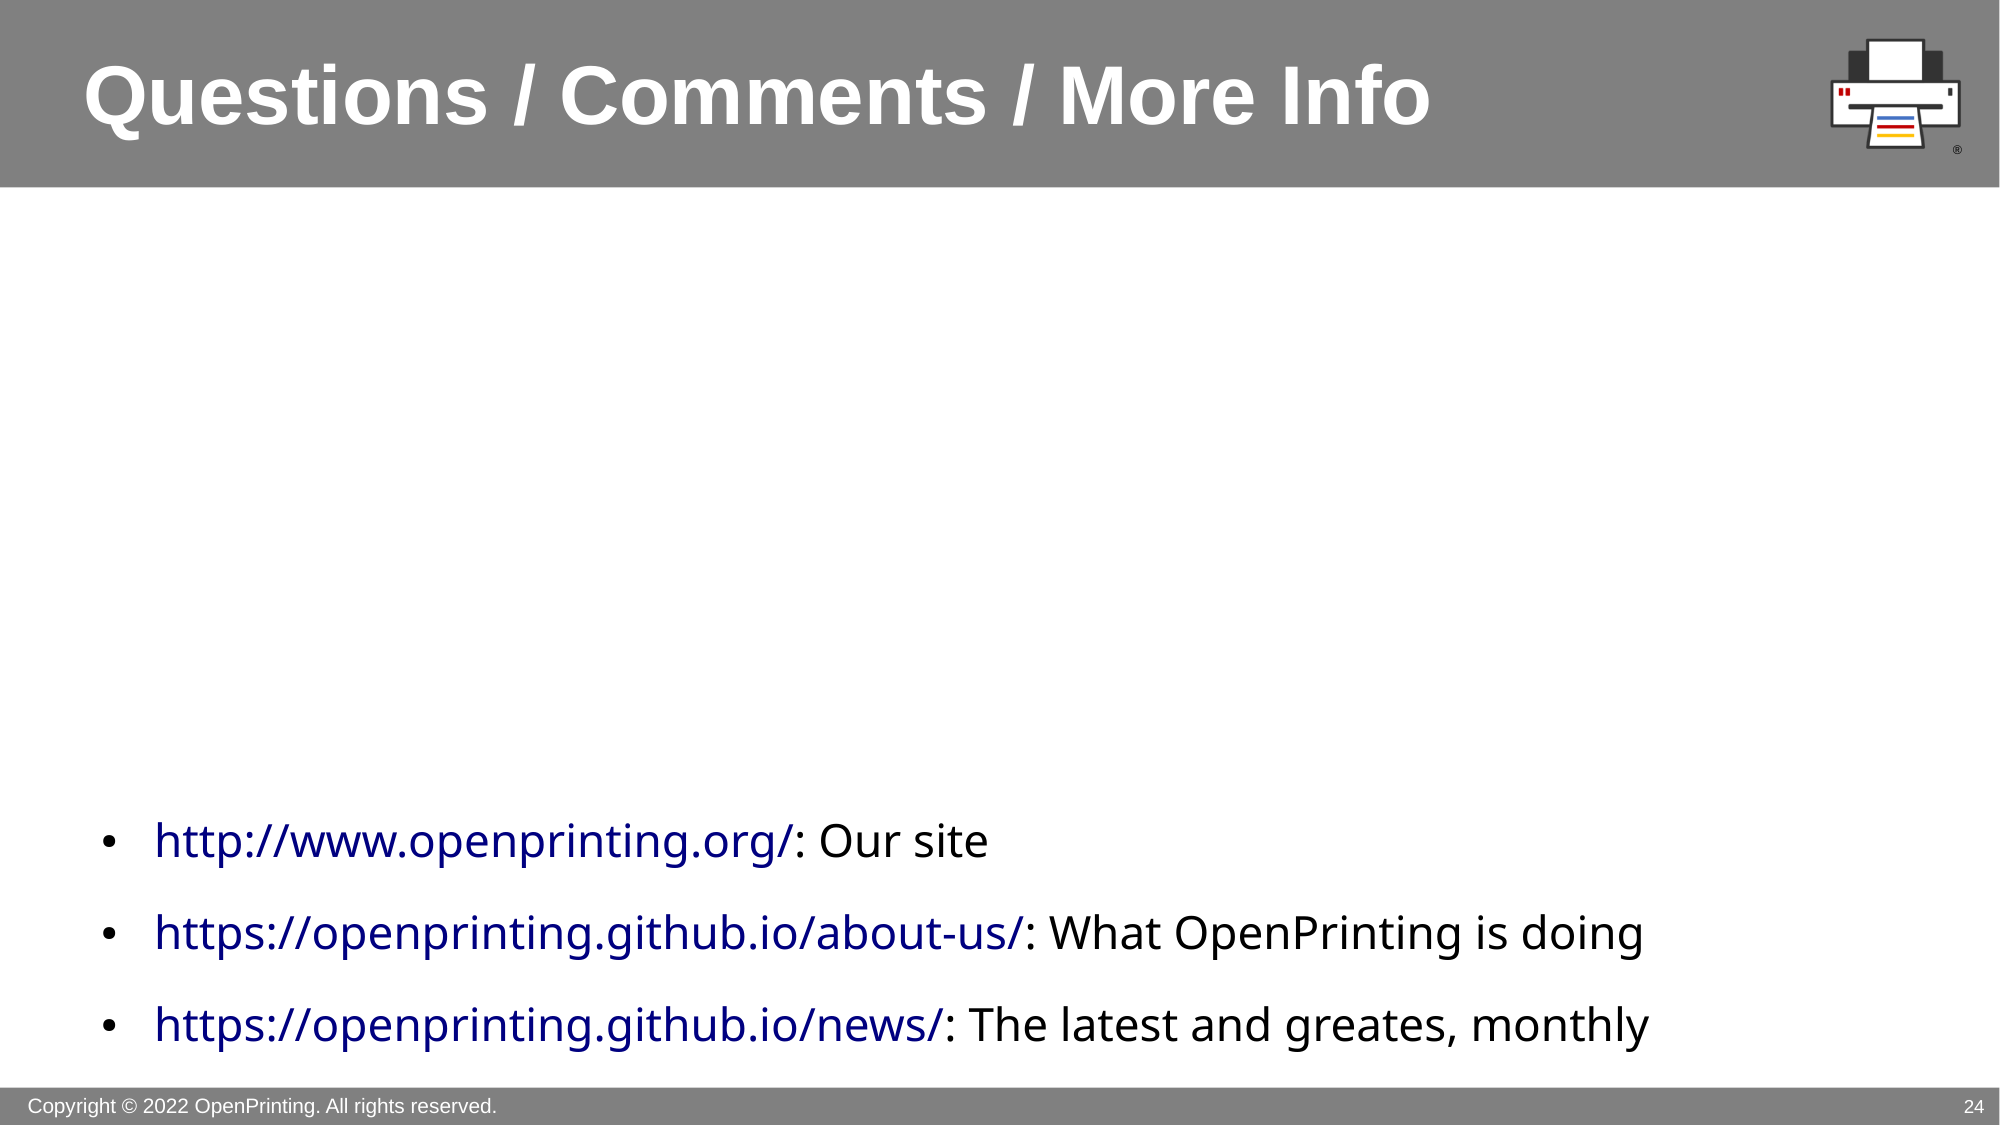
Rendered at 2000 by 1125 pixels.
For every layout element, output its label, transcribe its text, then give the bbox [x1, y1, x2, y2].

list http://www.openprinting.org/: Our site https://openprinting.github.io/about-us/: What OpenPrinting is doing https://openprinting.github.io/news/: The latest and greates, monthly [75, 224, 1936, 1067]
picture [1825, 33, 1966, 154]
title Questions / Comments / More Info [75, 7, 1786, 175]
